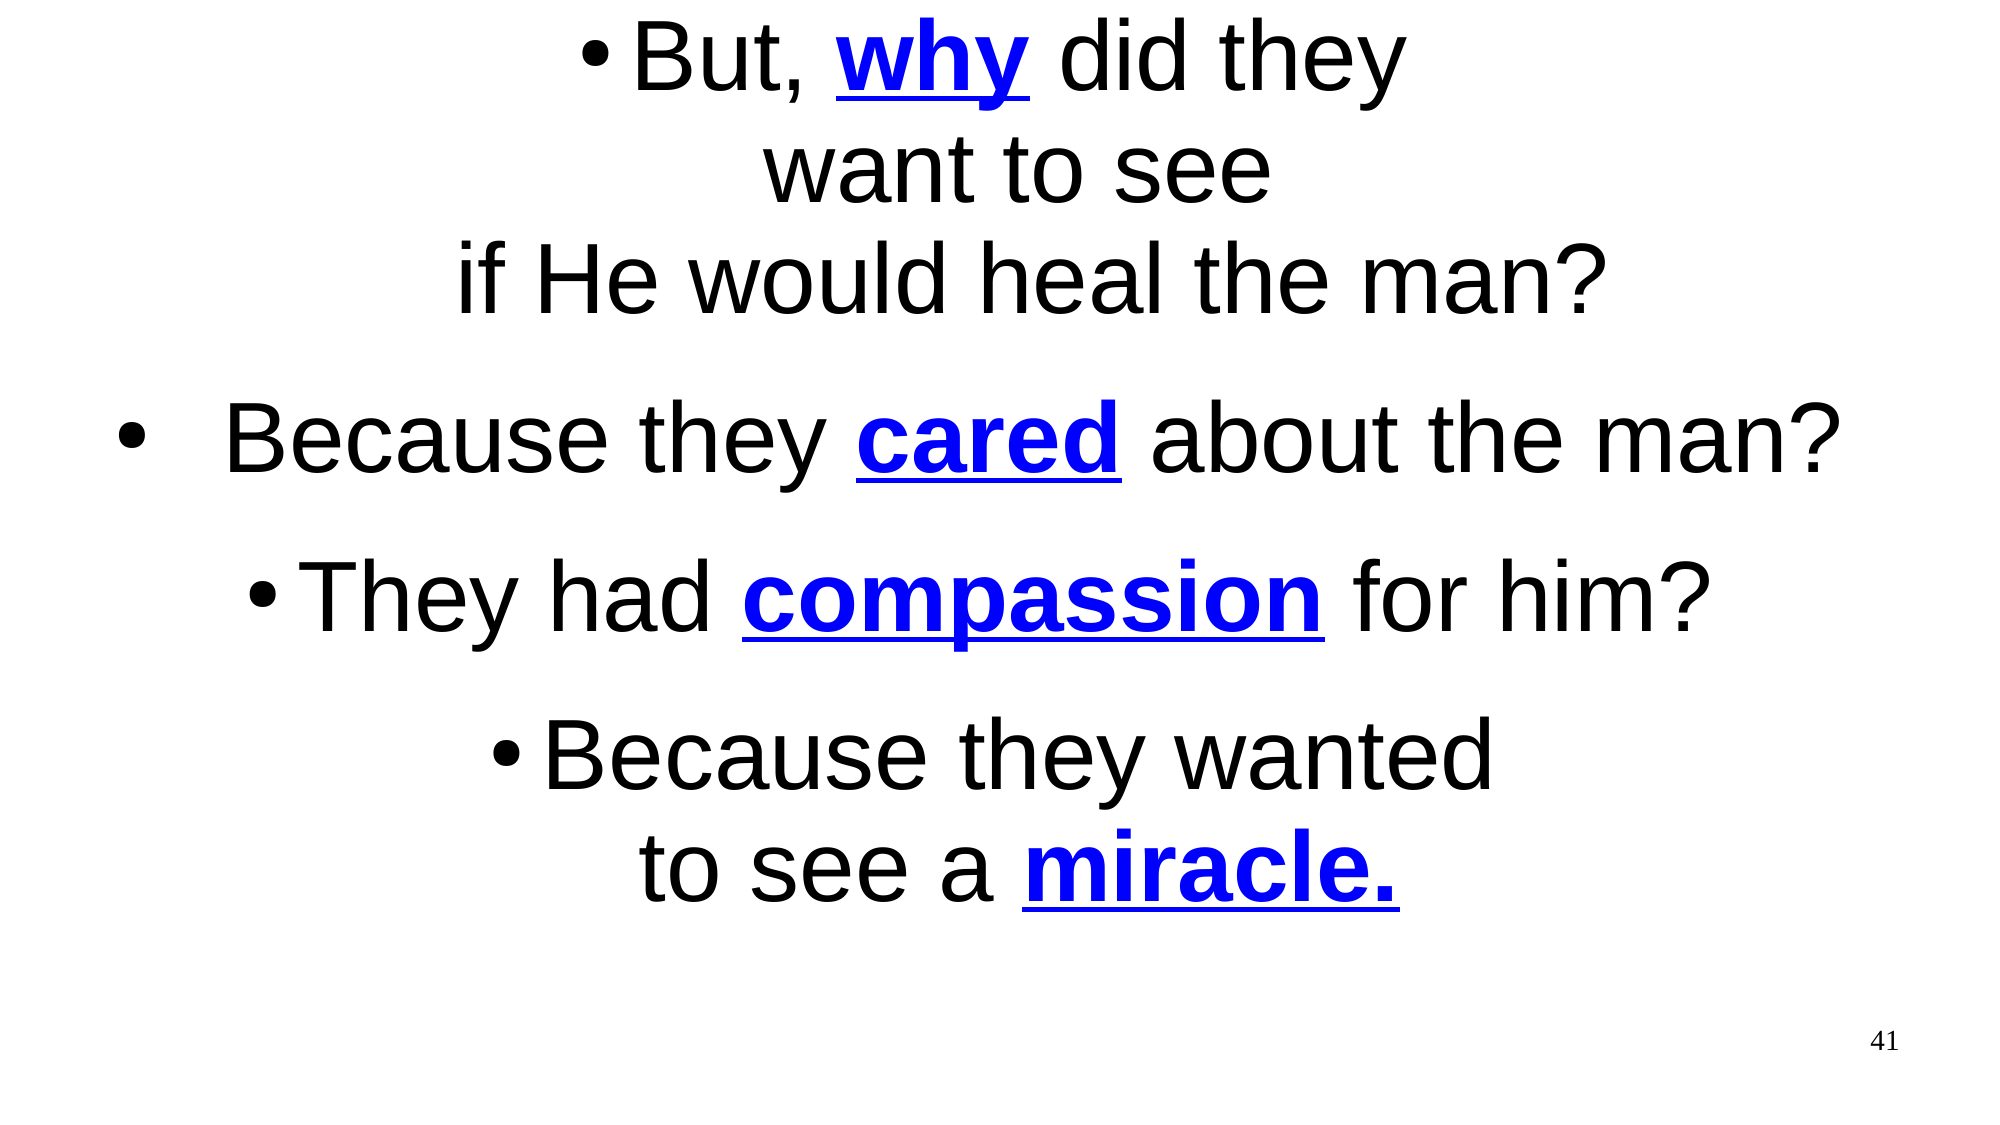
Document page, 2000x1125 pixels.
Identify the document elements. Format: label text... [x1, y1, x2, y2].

list But, why did they want to see if He would heal the man? Because they cared about the man? They had compassion for him? Because they wanted to see a miracle. [0, 0, 1996, 1123]
